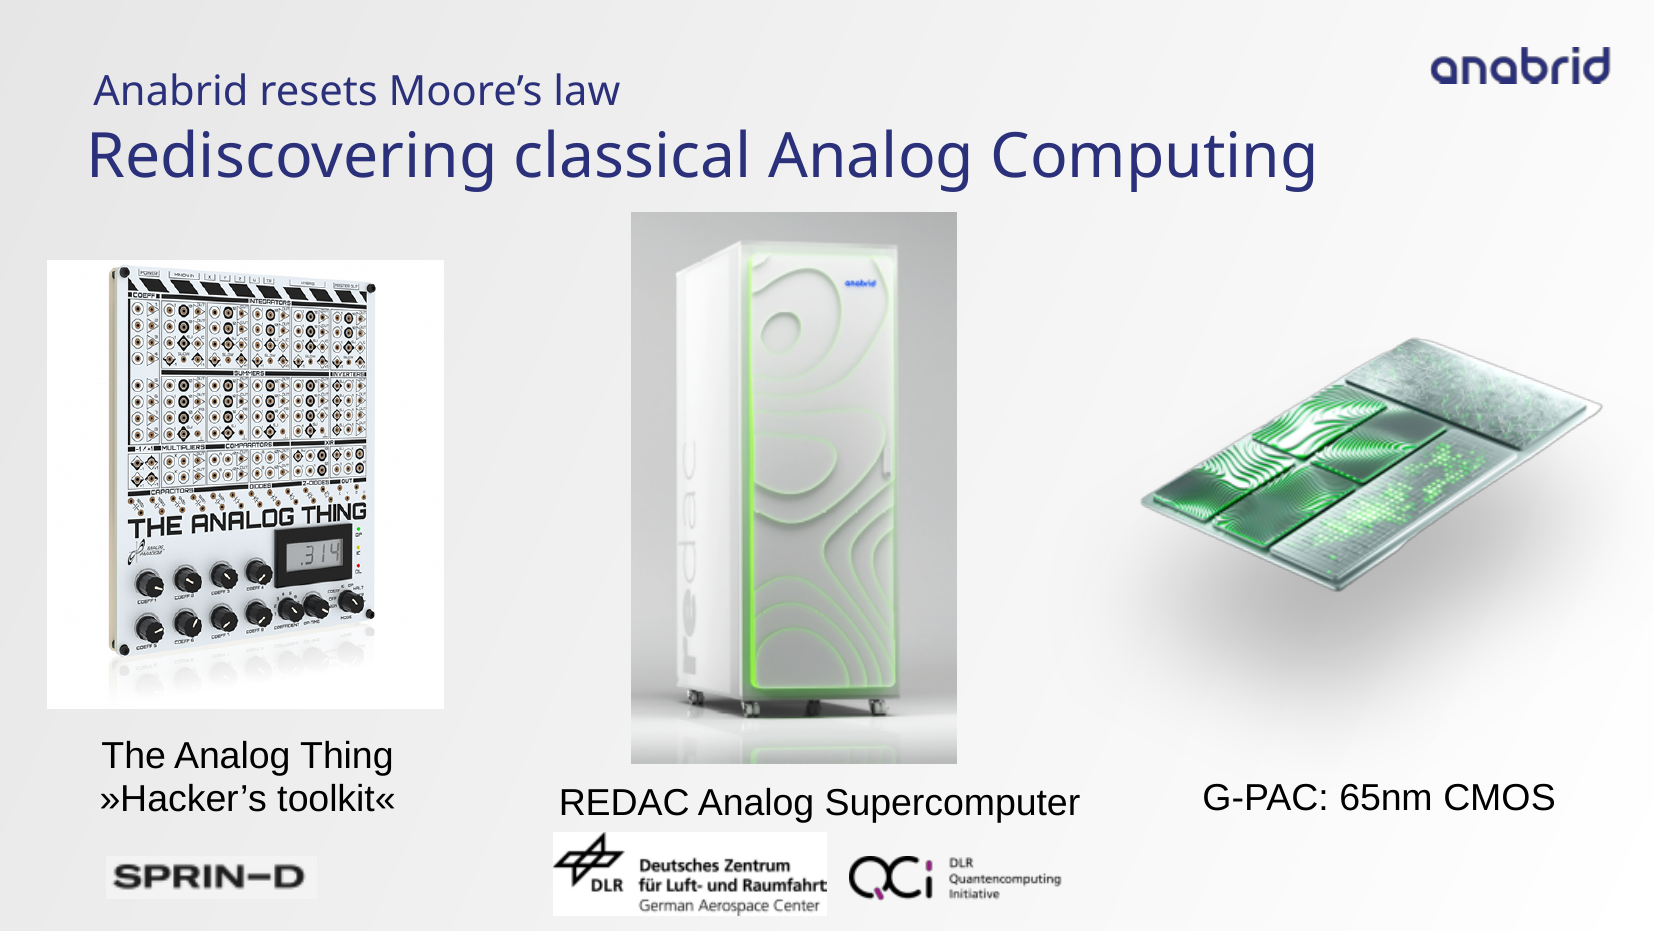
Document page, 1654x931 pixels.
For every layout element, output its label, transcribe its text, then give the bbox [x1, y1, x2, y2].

picture [631, 212, 957, 764]
title Rediscovering classical Analog Computing [86, 86, 1490, 171]
picture [553, 873, 827, 916]
picture [1430, 47, 1612, 84]
text_box REDAC Analog Supercomputer [543, 773, 1097, 873]
picture [106, 856, 317, 899]
picture [1127, 324, 1624, 604]
text_box G-PAC: 65nm CMOS [1187, 769, 1571, 869]
text_box Anabrid resets Moore’s law [78, 53, 1034, 116]
text_box The Analog Thing »Hacker’s toolkit« [84, 727, 475, 827]
picture [849, 873, 1063, 903]
picture [47, 260, 444, 709]
